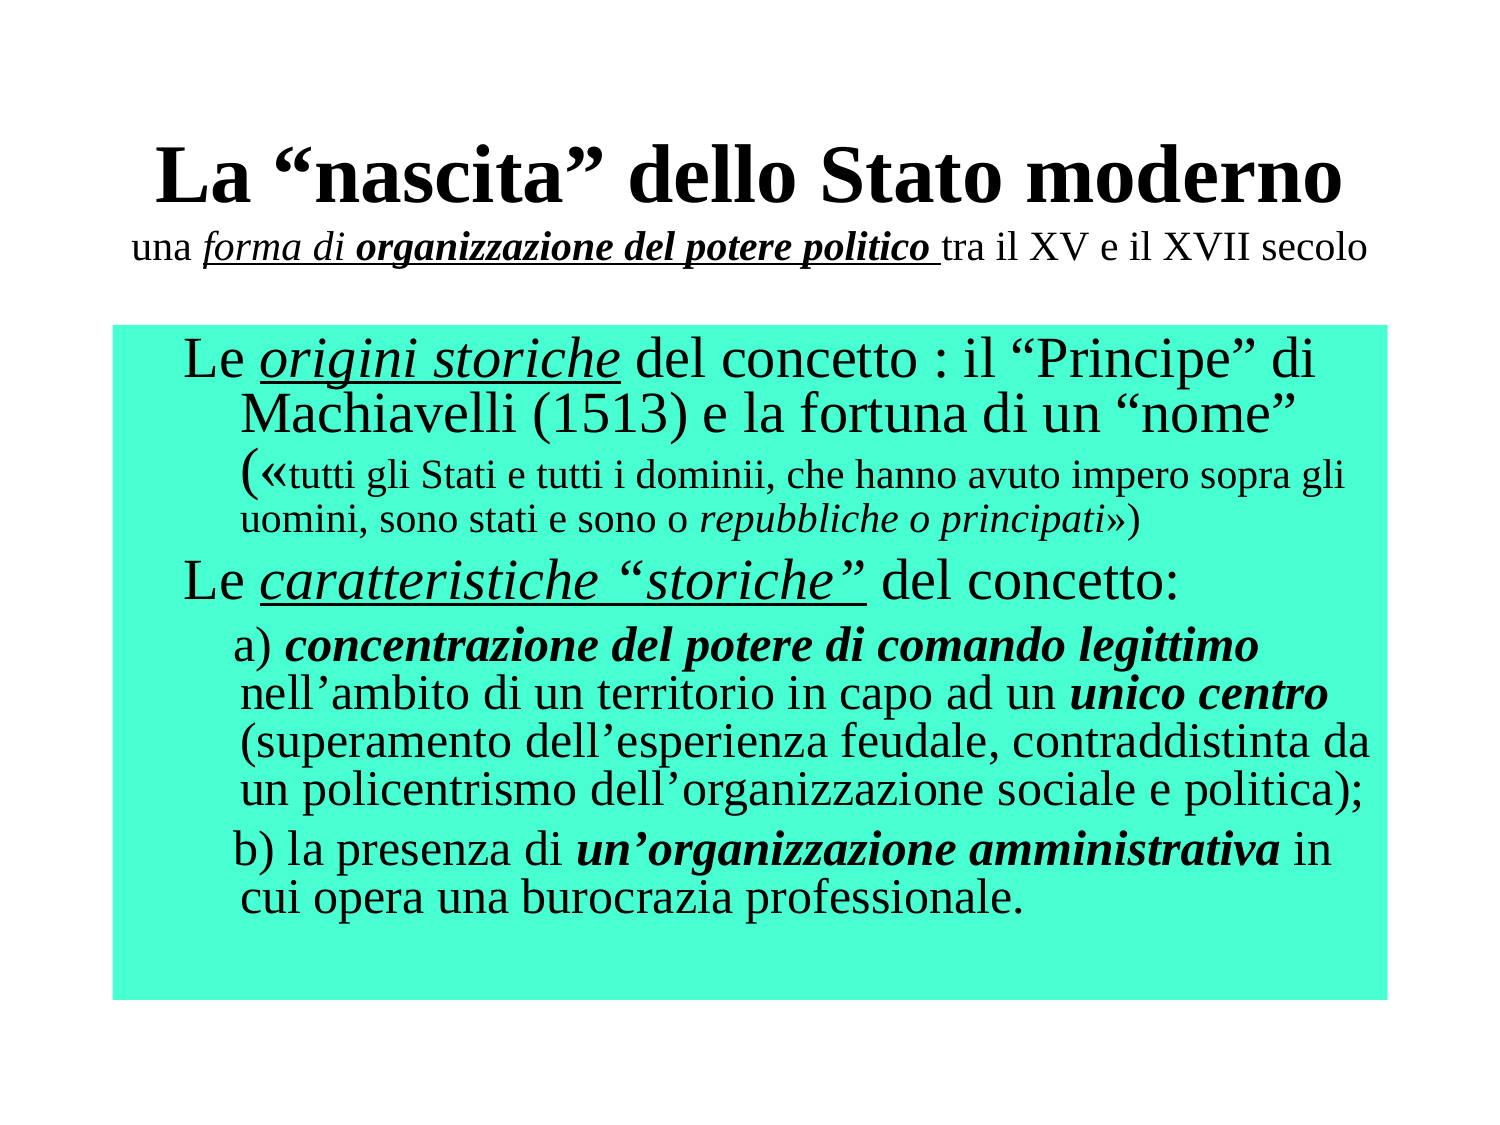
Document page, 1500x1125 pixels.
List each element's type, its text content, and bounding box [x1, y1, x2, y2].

list Le origini storiche del concetto : il “Principe” di Machiavelli (1513) e la fortuna di un “nome” («tutti gli Stati e tutti i dominii, che hanno avuto impero sopra gli uomini, sono stati e sono o repubbliche o principati») Le caratteristiche “storiche” del concetto: a) concentrazione del potere di comando legittimo nell’ambito di un territorio in capo ad un unico centro (superamento dell’esperienza feudale, contraddistinta da un policentrismo dell’organizzazione sociale e politica); b) la presenza di un’organizzazione amministrativa in cui opera una burocrazia professionale. [112, 324, 1388, 1000]
title La “nascita” dello Stato moderno una forma di organizzazione del potere politico tra il XV e il XVII secolo [112, 99, 1388, 288]
